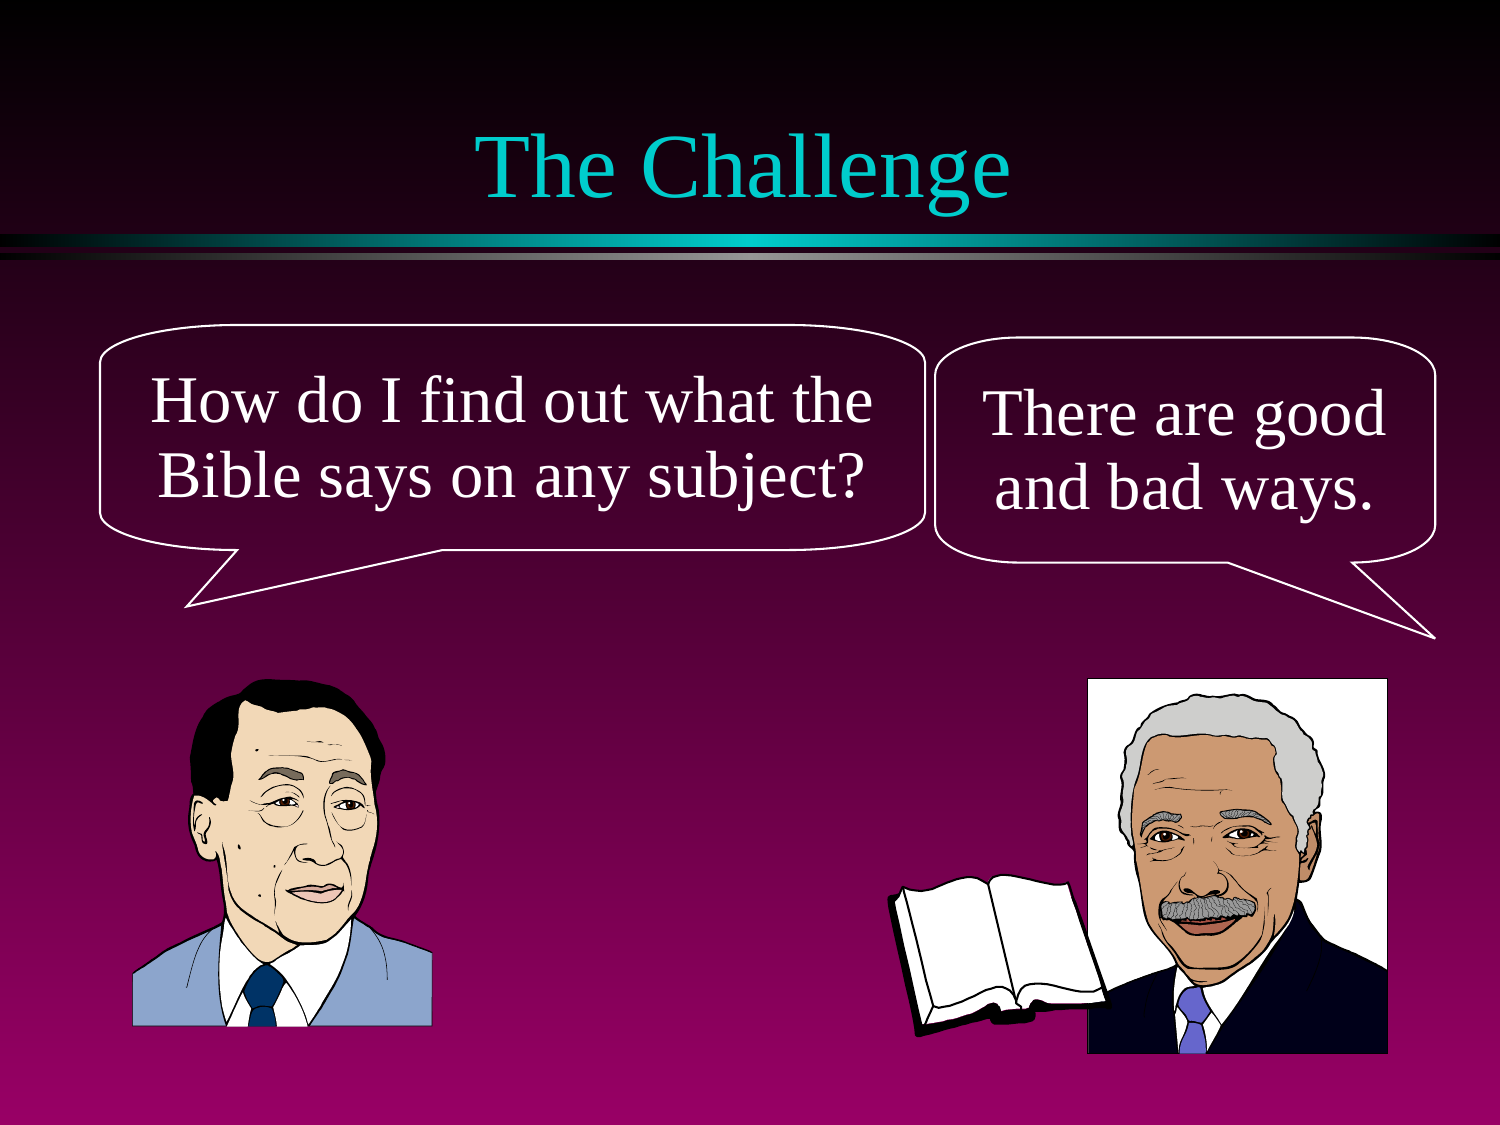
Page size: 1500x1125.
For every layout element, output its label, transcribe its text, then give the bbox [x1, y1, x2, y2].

text_box [1087, 678, 1388, 692]
picture [132, 678, 433, 1027]
text_box [887, 893, 1113, 1038]
text_box [896, 893, 931, 1023]
picture [1087, 692, 1388, 1054]
text_box [990, 876, 1106, 1010]
text_box How do I find out what the Bible says on any subject? [99, 324, 926, 607]
text_box [926, 988, 1020, 1026]
title The Challenge [99, 37, 1388, 225]
text_box There are good and bad ways. [935, 337, 1436, 639]
text_box [905, 879, 1011, 1006]
